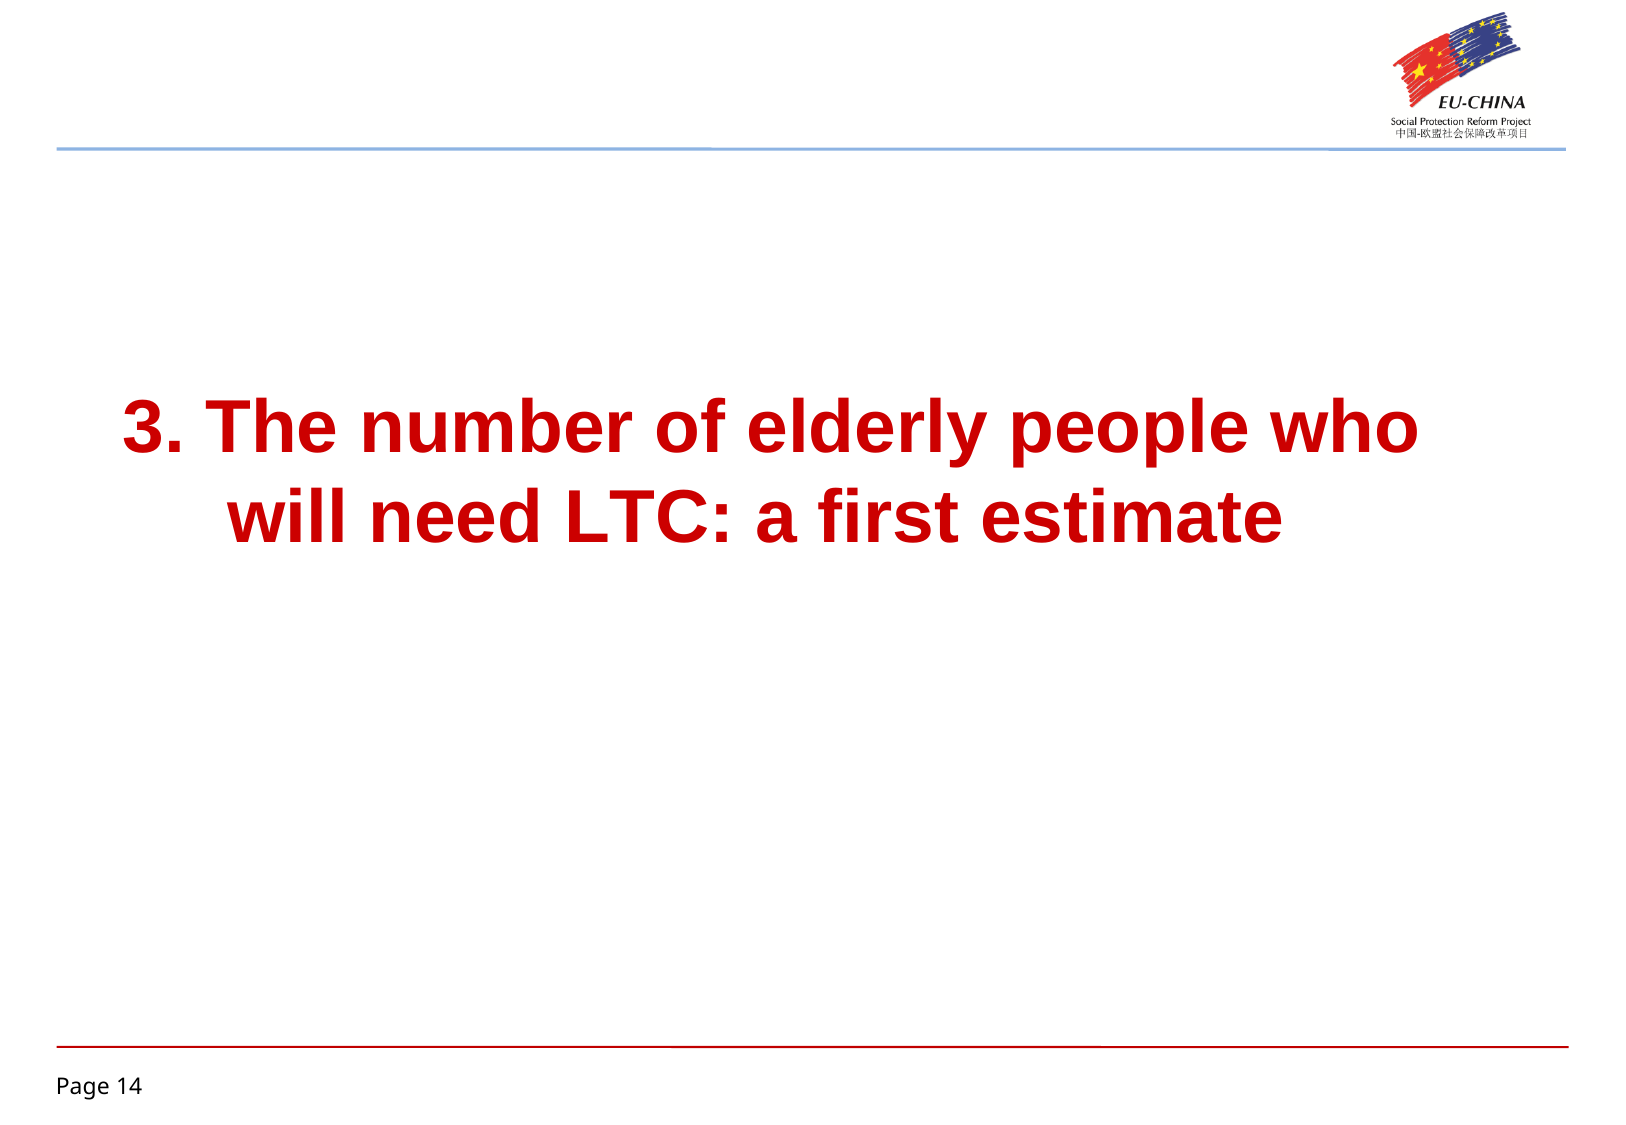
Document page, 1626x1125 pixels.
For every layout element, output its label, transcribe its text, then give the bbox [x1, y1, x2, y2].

text_box 3. The number of elderly people who will need LTC: a first estimate [69, 279, 1475, 489]
picture [1386, 0, 1536, 147]
